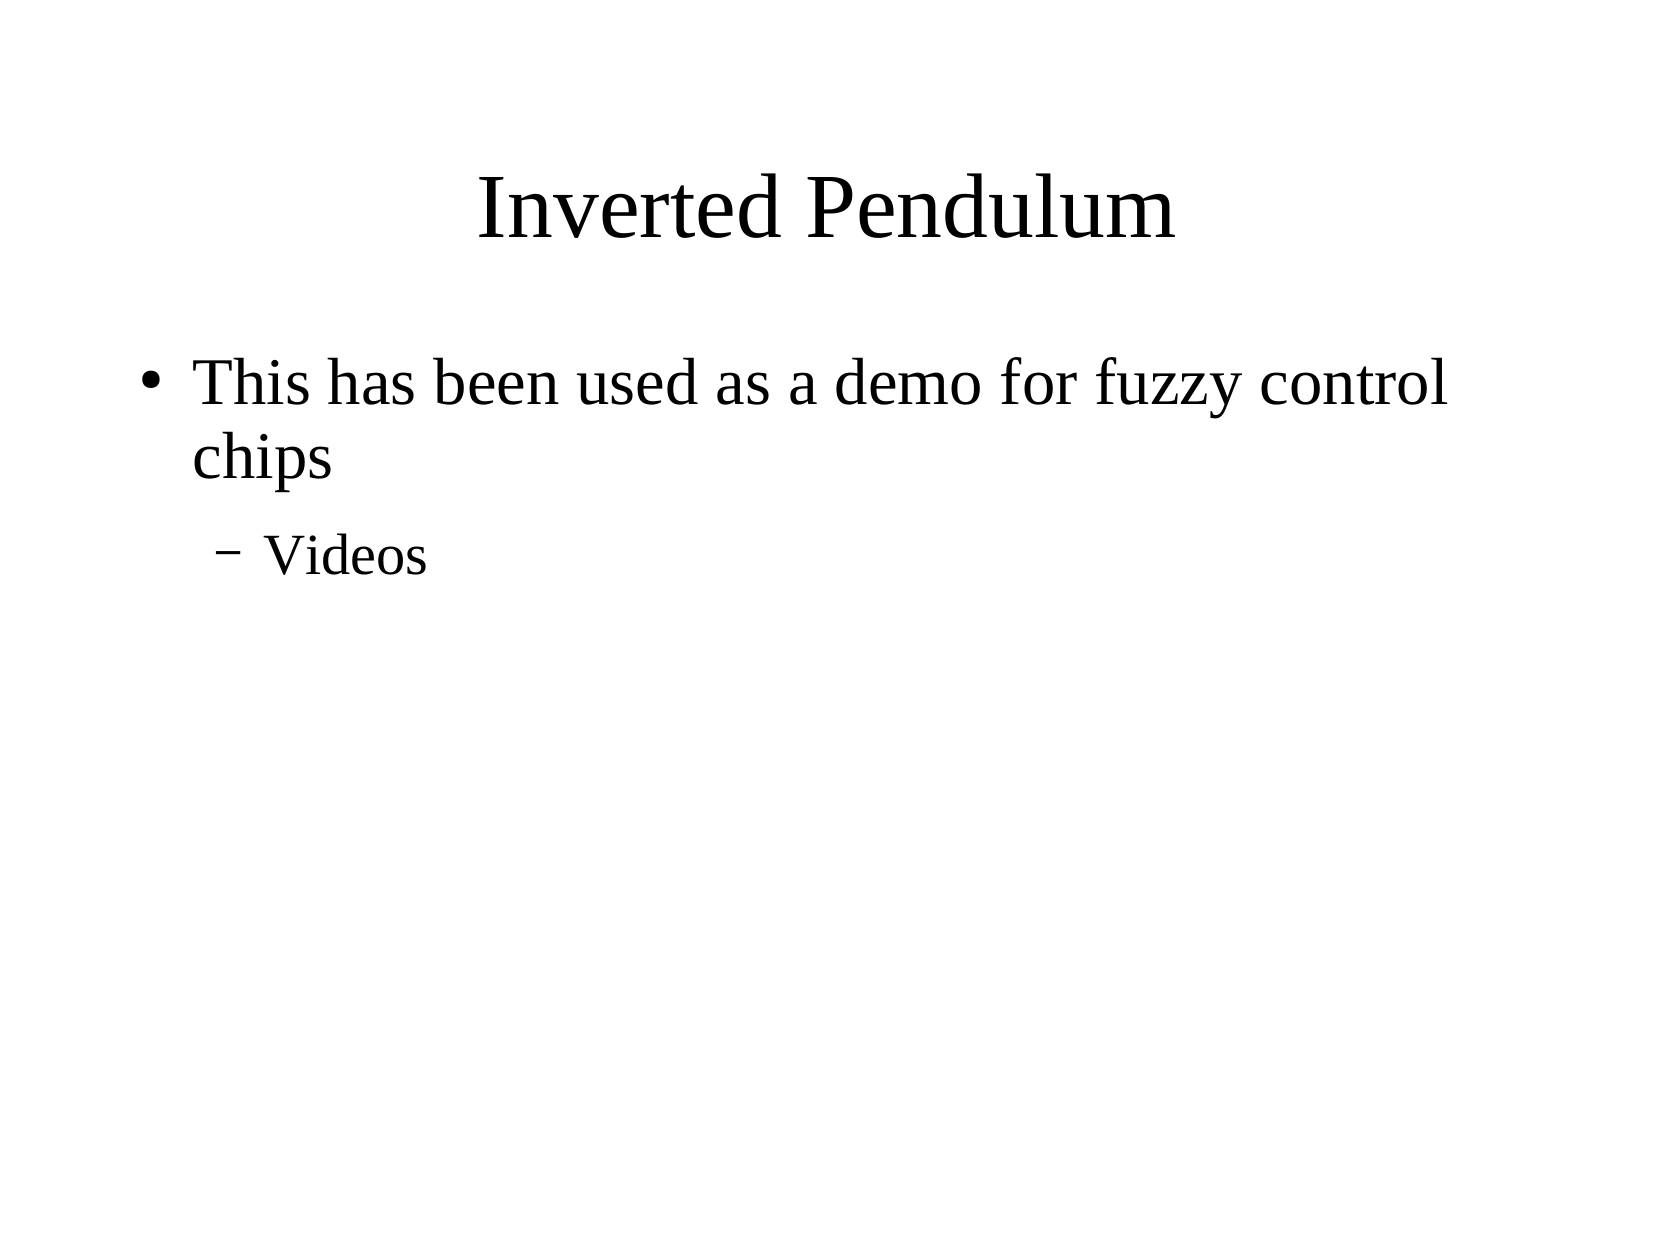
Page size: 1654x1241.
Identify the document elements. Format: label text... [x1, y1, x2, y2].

title Inverted Pendulum [121, 102, 1534, 311]
list This has been used as a demo for fuzzy control chips Videos [121, 344, 1534, 1127]
